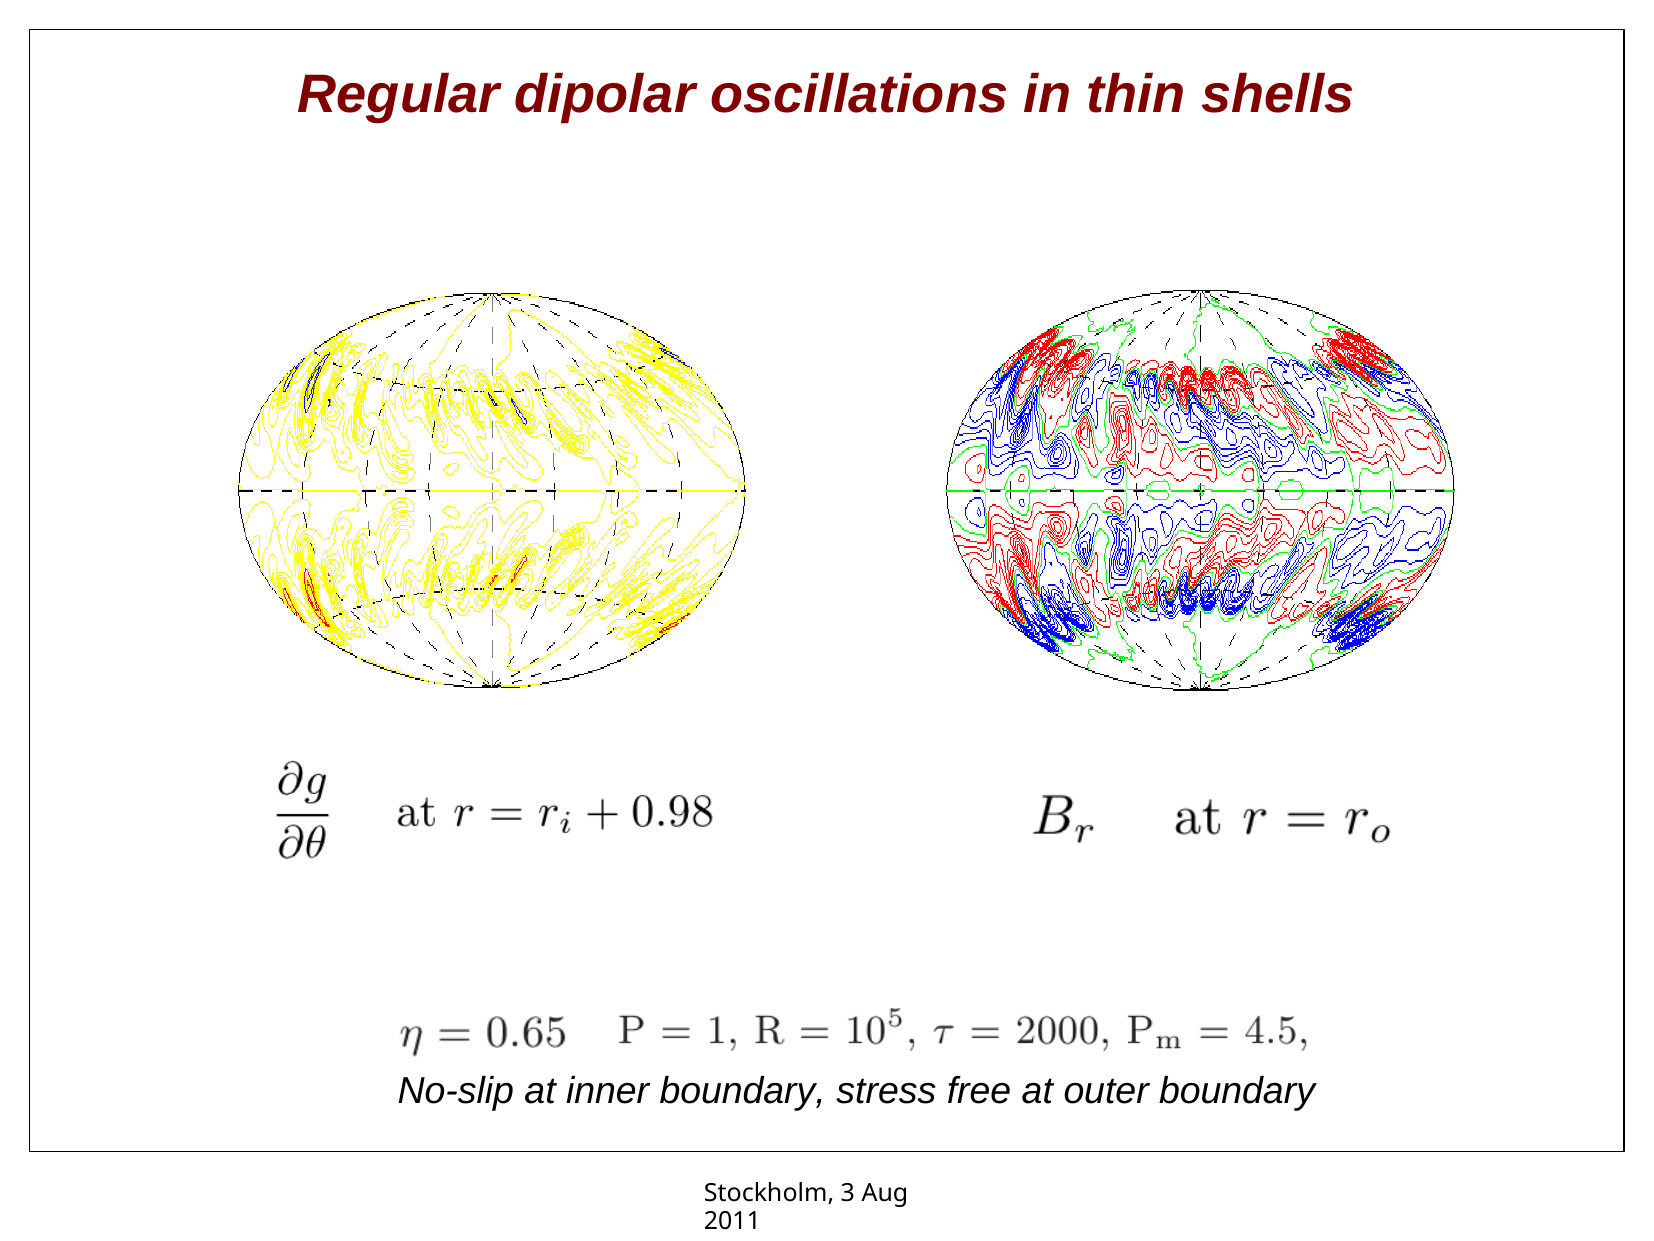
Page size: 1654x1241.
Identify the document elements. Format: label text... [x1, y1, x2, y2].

picture [230, 209, 762, 874]
picture [390, 1005, 575, 1065]
text_box No-slip at inner boundary, stress free at outer boundary [383, 1063, 1331, 1120]
picture [1027, 791, 1402, 851]
picture [938, 205, 1471, 767]
picture [604, 998, 1314, 1060]
text_box Regular dipolar oscillations in thin shells [282, 56, 1371, 133]
text_box Stockholm, 3 Aug 2011 [689, 1172, 965, 1216]
